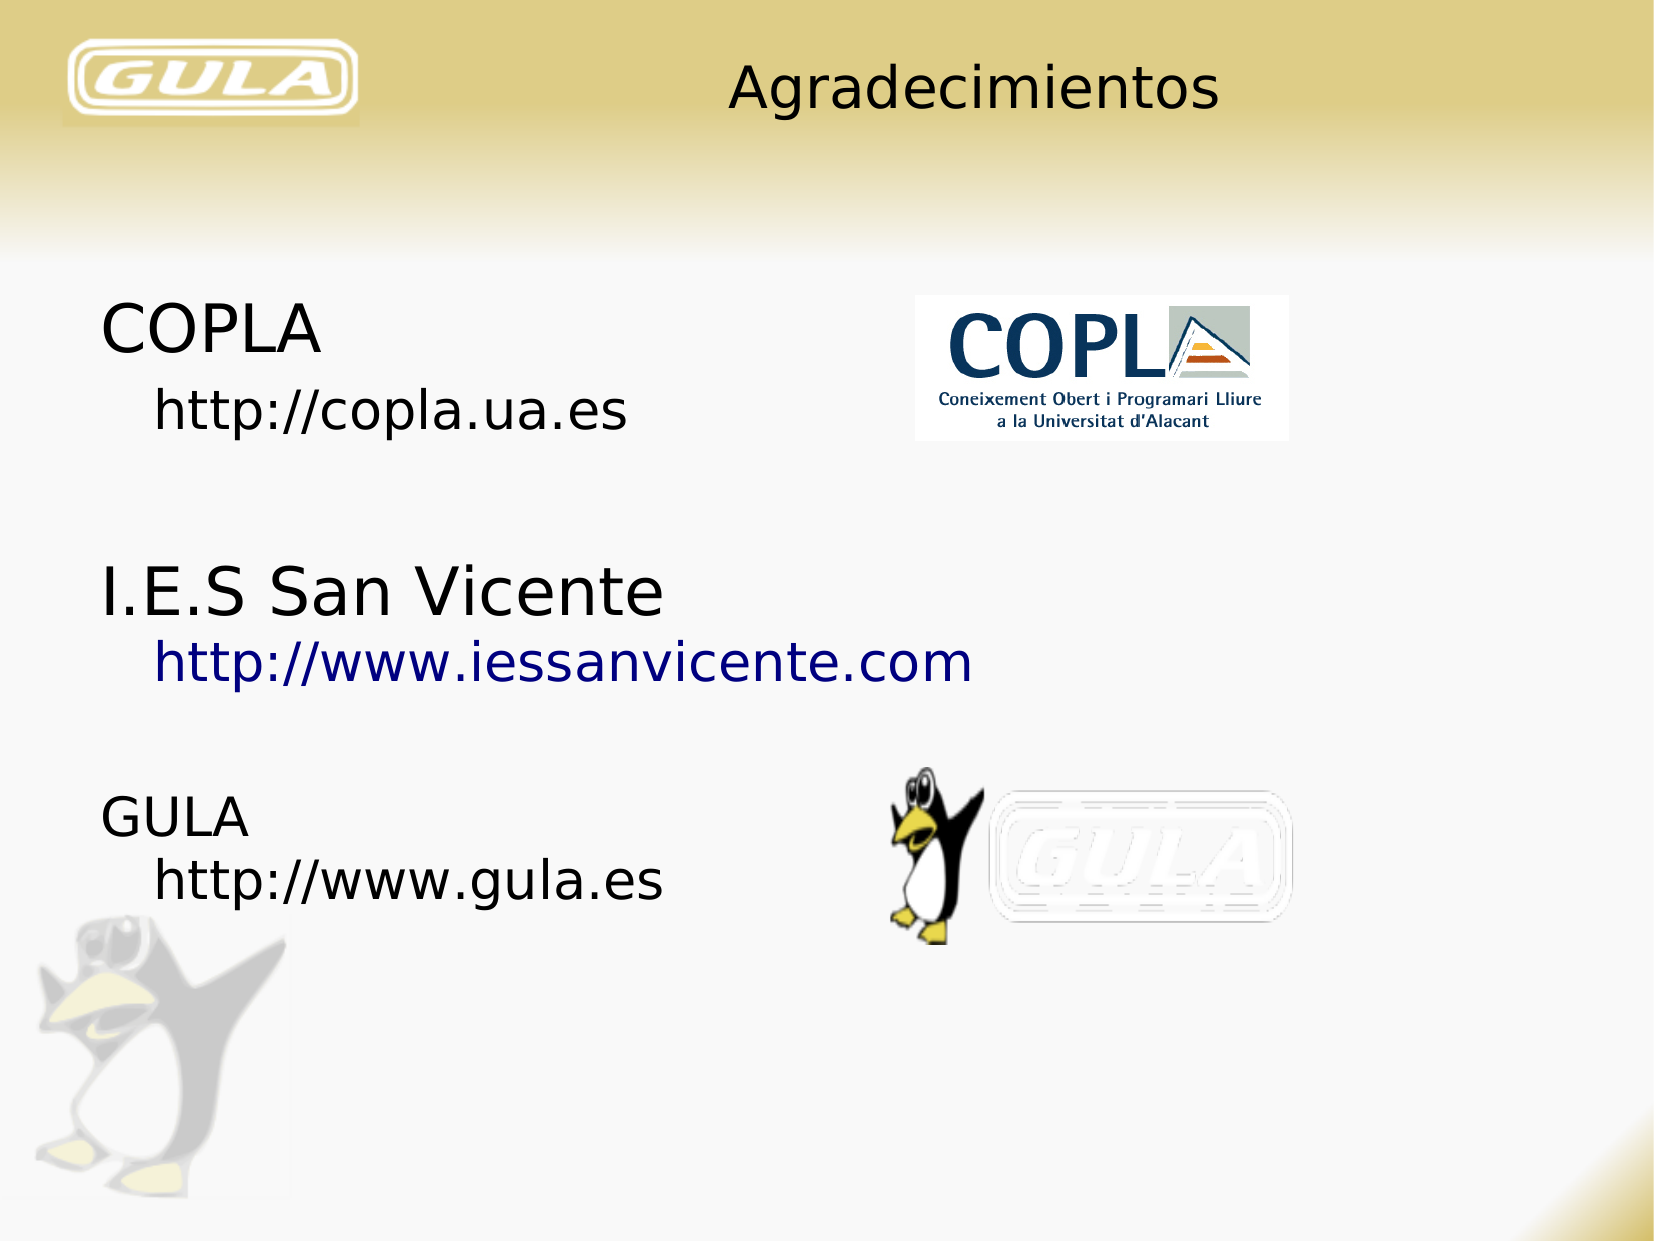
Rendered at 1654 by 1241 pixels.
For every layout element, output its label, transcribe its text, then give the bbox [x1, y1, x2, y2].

picture [0, 0, 1654, 1241]
list COPLA http://copla.ua.es I.E.S San Vicente http://www.iessanvicente.com GULA http://www.gula.es [82, 290, 1571, 1094]
title Agradecimientos [383, 23, 1565, 155]
